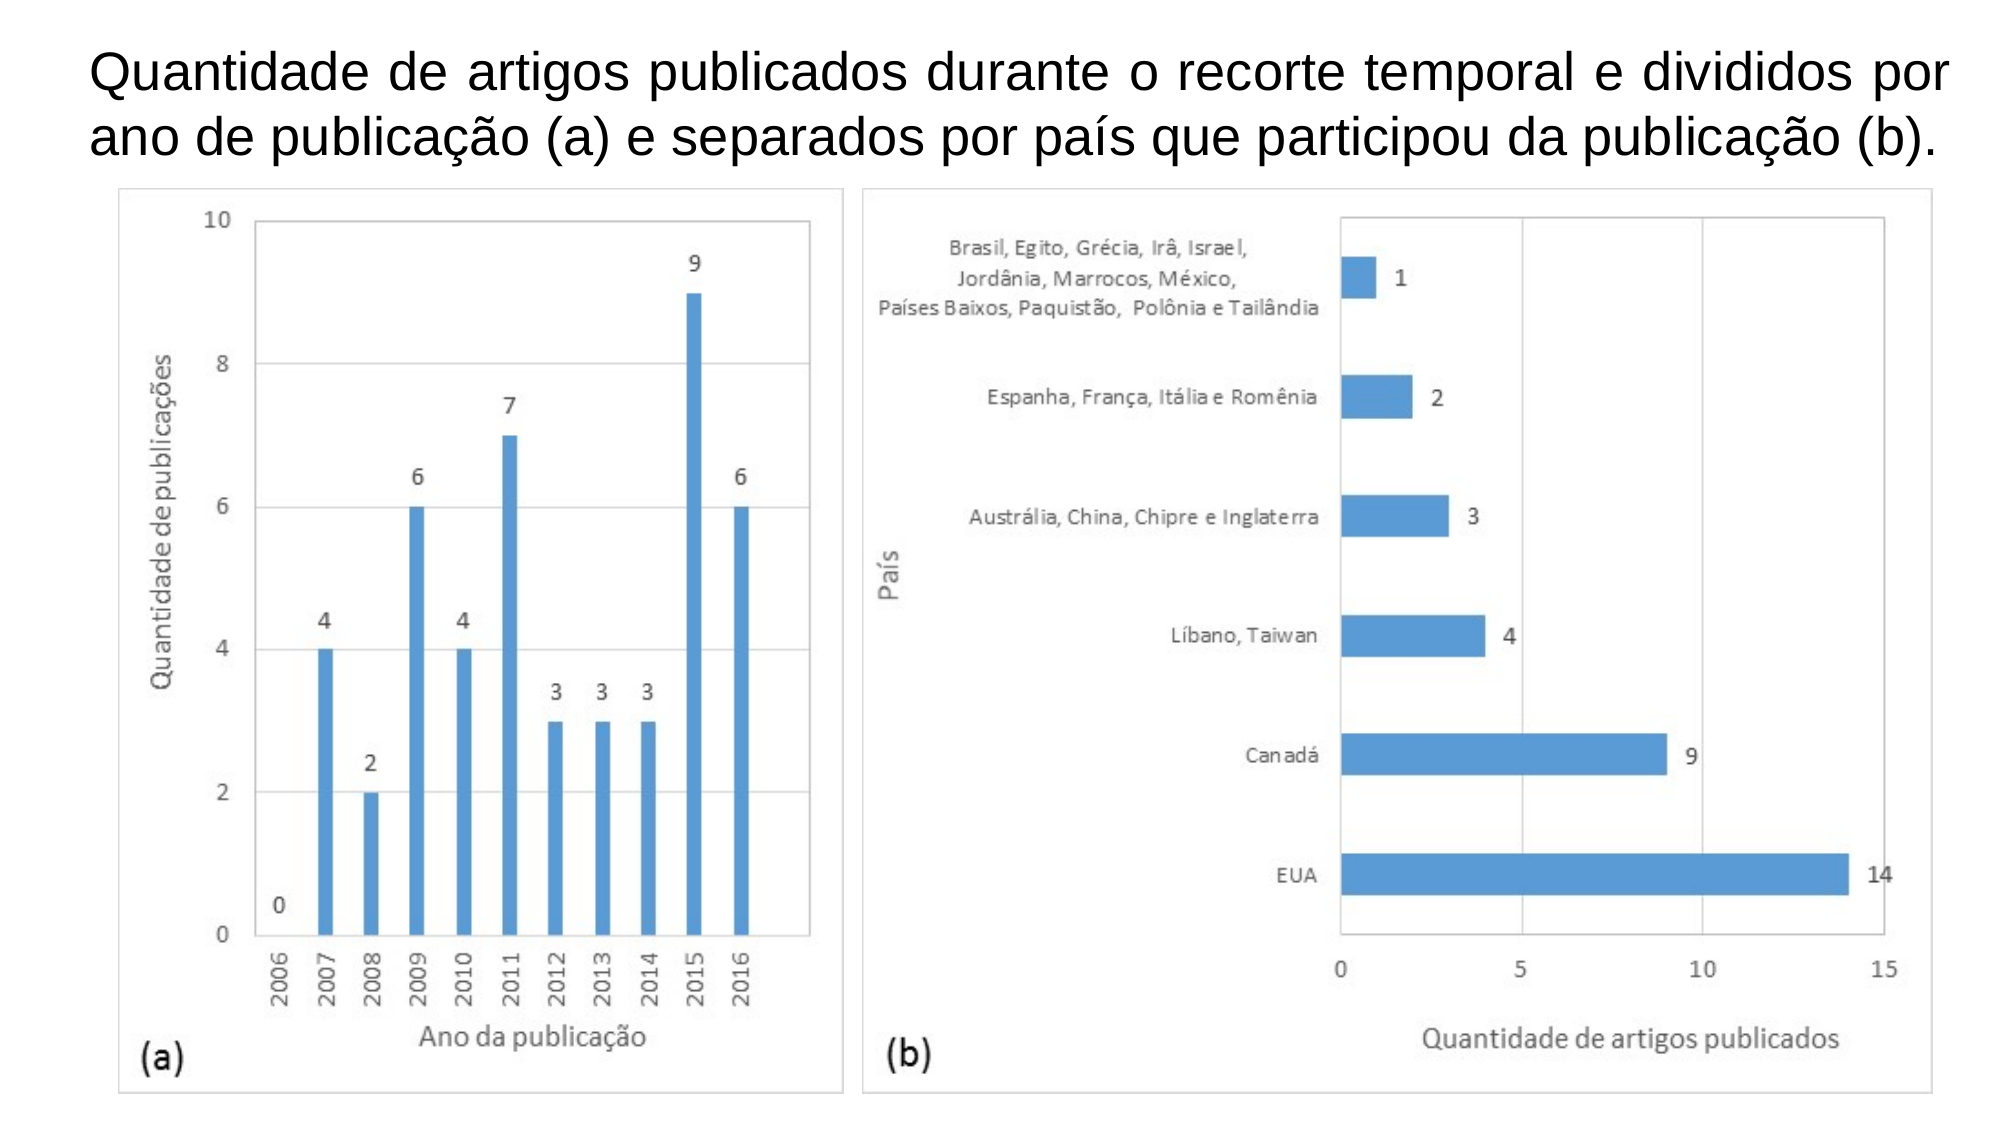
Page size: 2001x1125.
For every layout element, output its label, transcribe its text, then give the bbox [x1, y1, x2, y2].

text_box Quantidade de artigos publicados durante o recorte temporal e divididos por ano de publicação (a) e separados por país que participou da publicação (b). [75, 28, 1969, 175]
picture [118, 188, 844, 1094]
picture [862, 188, 1933, 1094]
